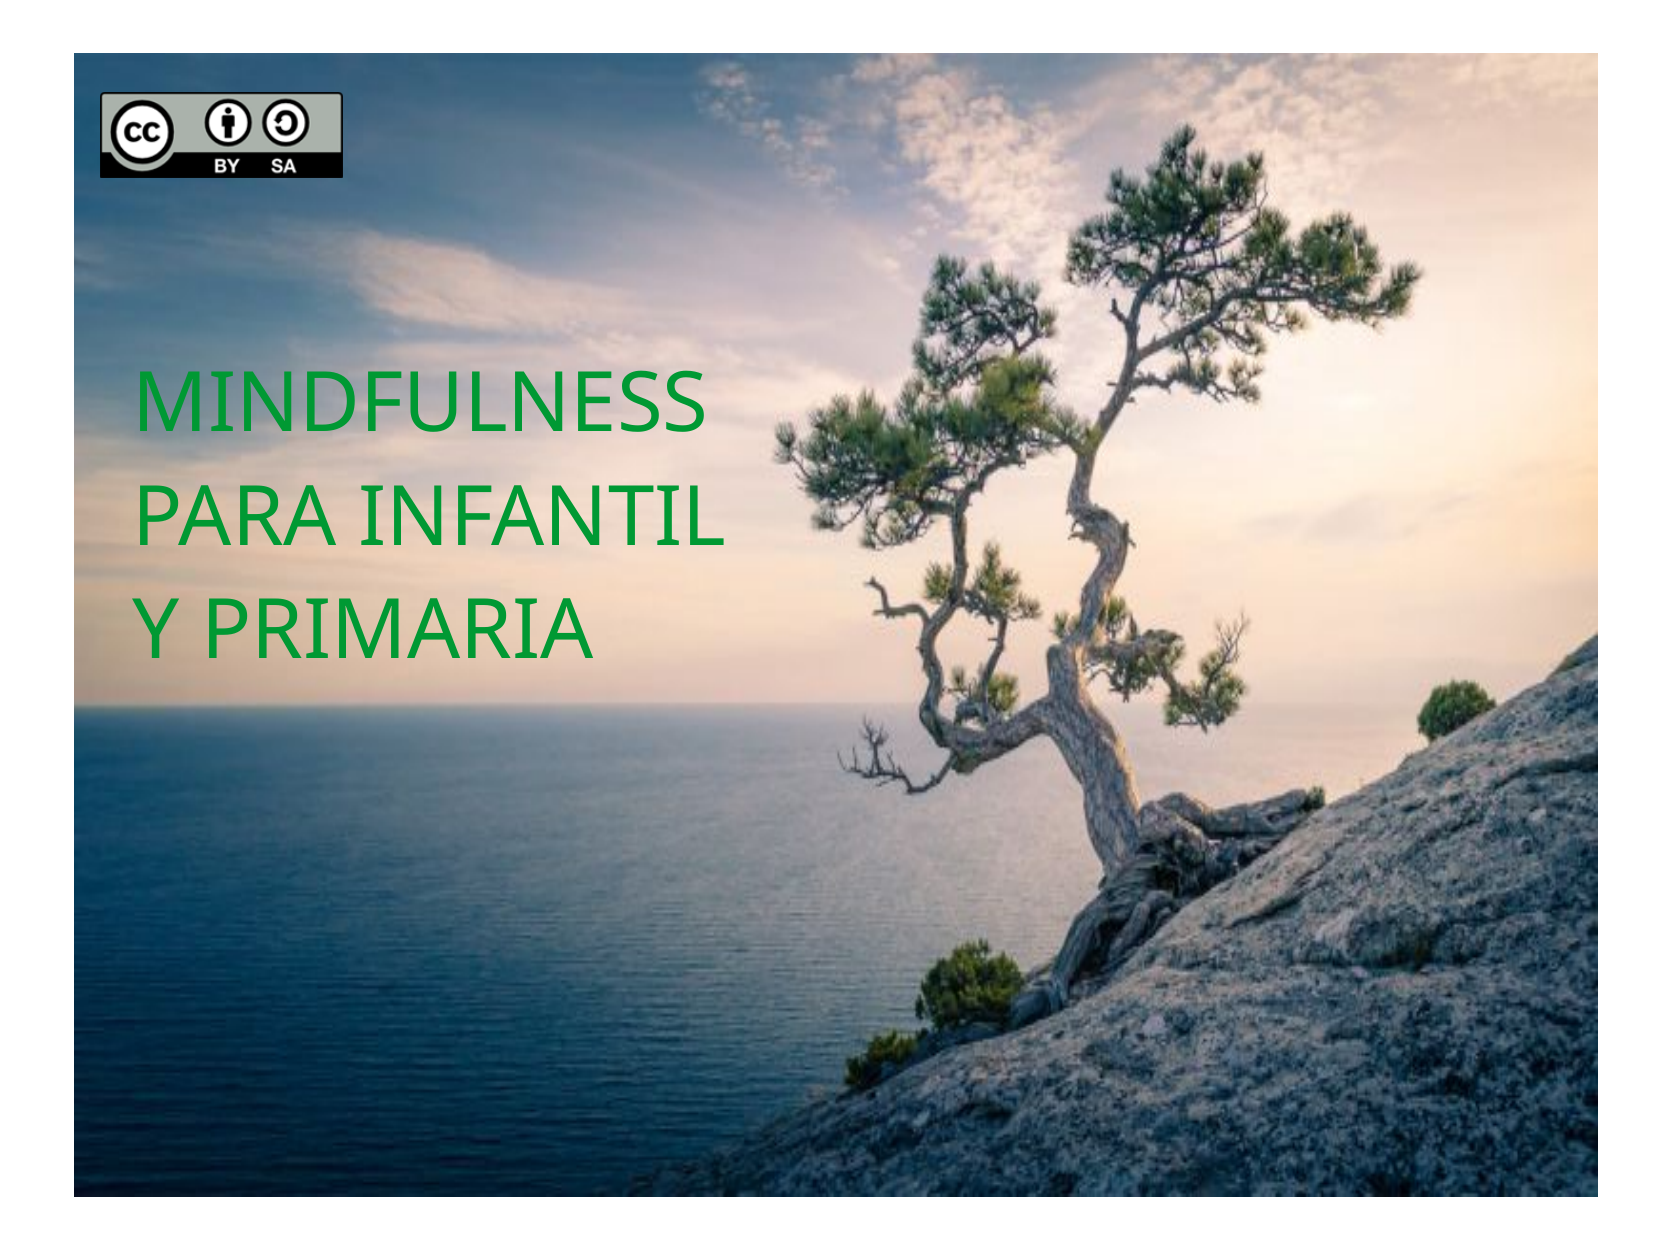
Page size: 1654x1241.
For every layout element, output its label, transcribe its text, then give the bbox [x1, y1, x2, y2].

picture [74, 53, 1598, 1197]
text_box MINDFULNESS PARA INFANTIL Y PRIMARIA [118, 335, 804, 886]
